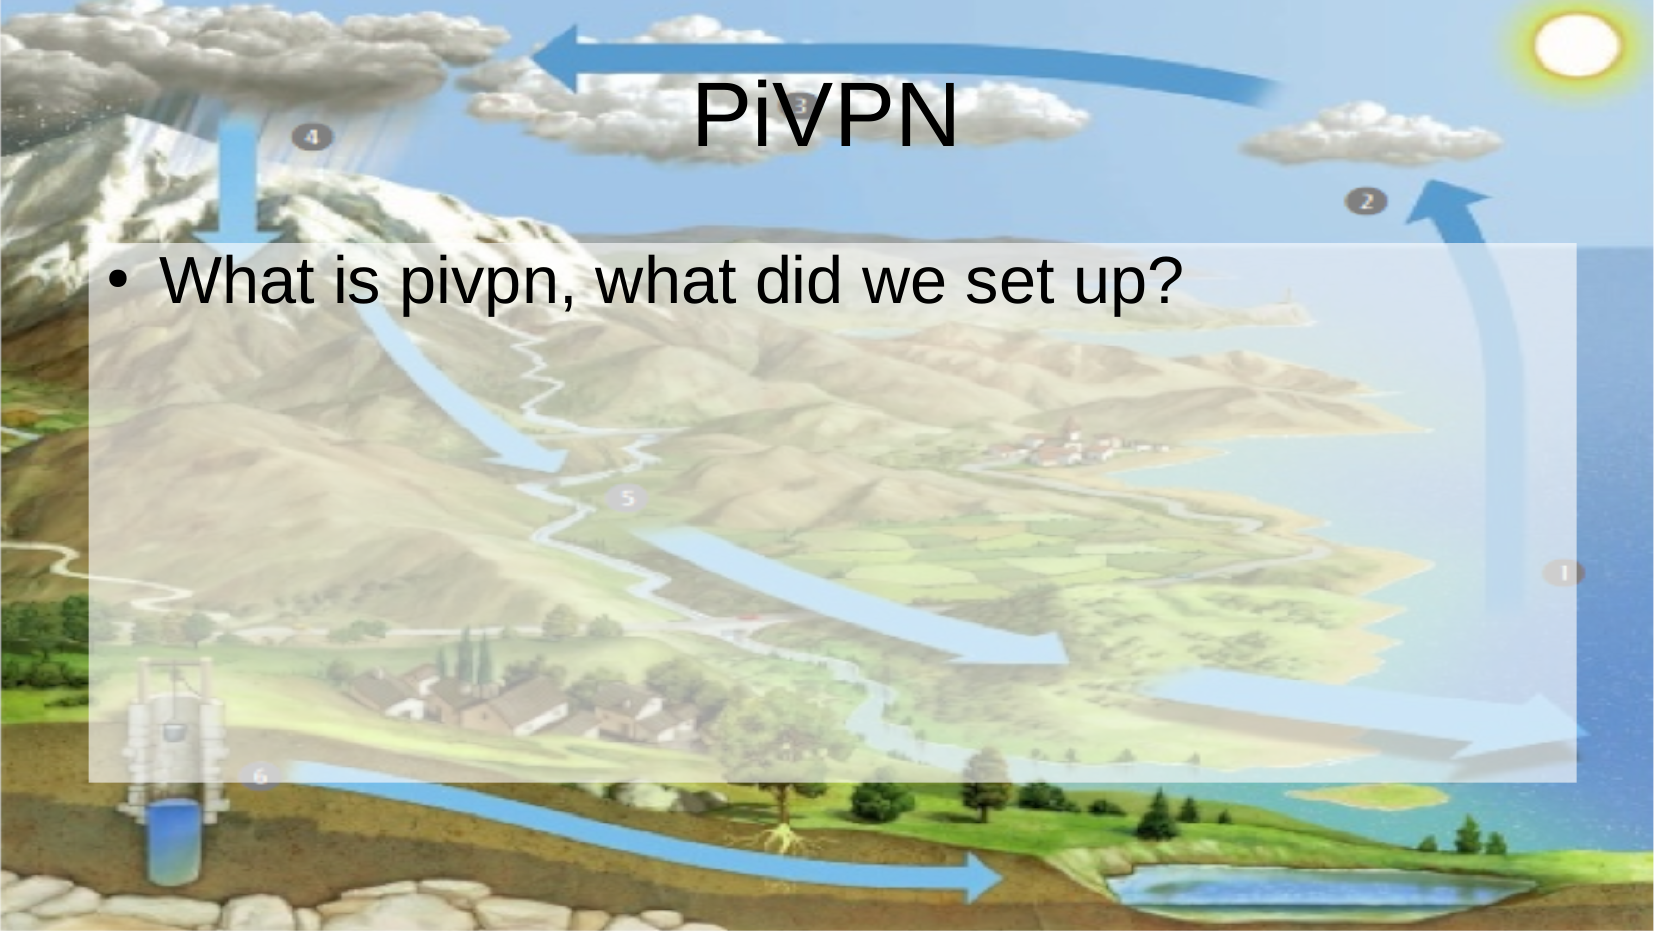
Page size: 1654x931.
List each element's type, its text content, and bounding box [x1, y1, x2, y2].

picture [0, 0, 1654, 931]
list What is pivpn, what did we set up? [88, 243, 1577, 783]
title PiVPN [82, 37, 1571, 193]
